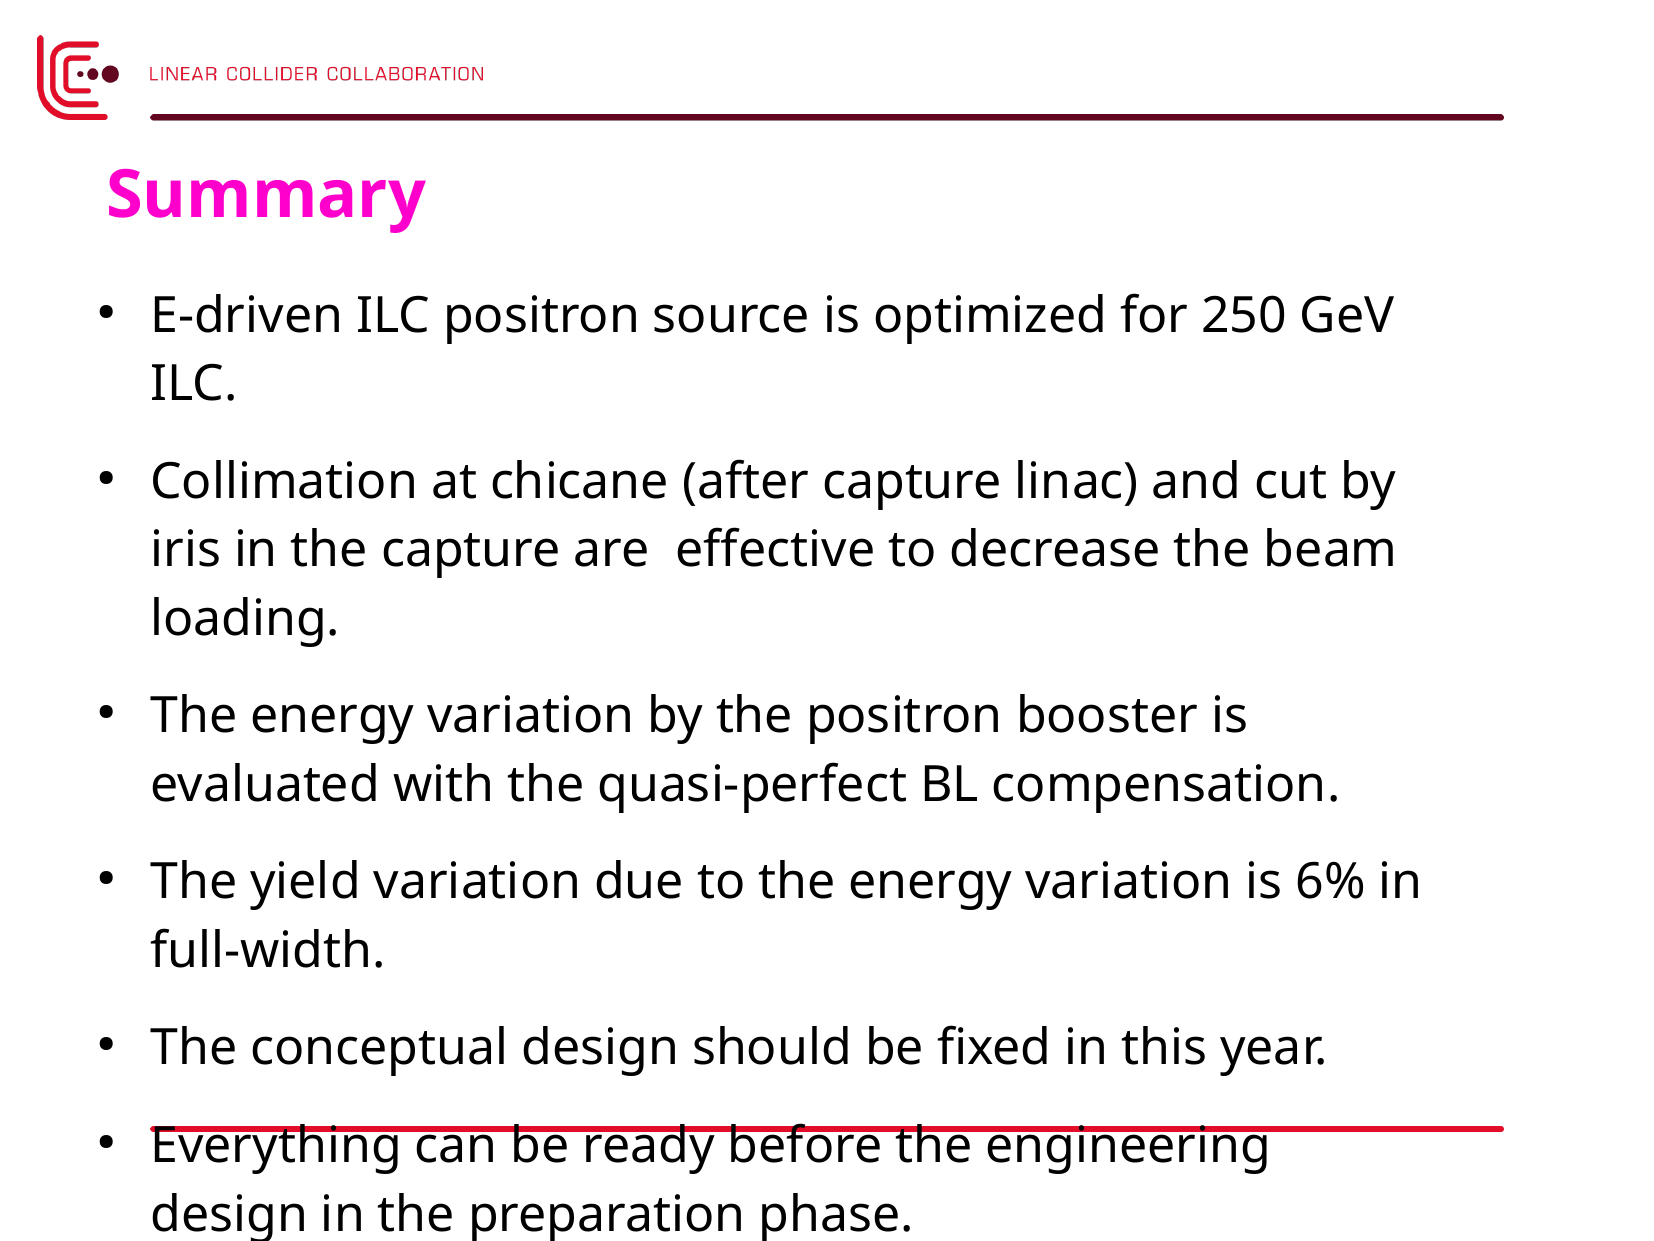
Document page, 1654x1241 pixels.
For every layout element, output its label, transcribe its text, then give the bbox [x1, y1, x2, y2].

title Summary [106, 88, 1595, 296]
list E-driven ILC positron source is optimized for 250 GeV ILC. Collimation at chicane (after capture linac) and cut by iris in the capture are effective to decrease the beam loading. The energy variation by the positron booster is evaluated with the quasi-perfect BL compensation. The yield variation due to the energy variation is 6% in full-width. The conceptual design should be fixed in this year. Everything can be ready before the engineering design in the preparation phase. [79, 278, 1438, 1098]
picture [150, 296, 1504, 1132]
picture [37, 35, 483, 120]
